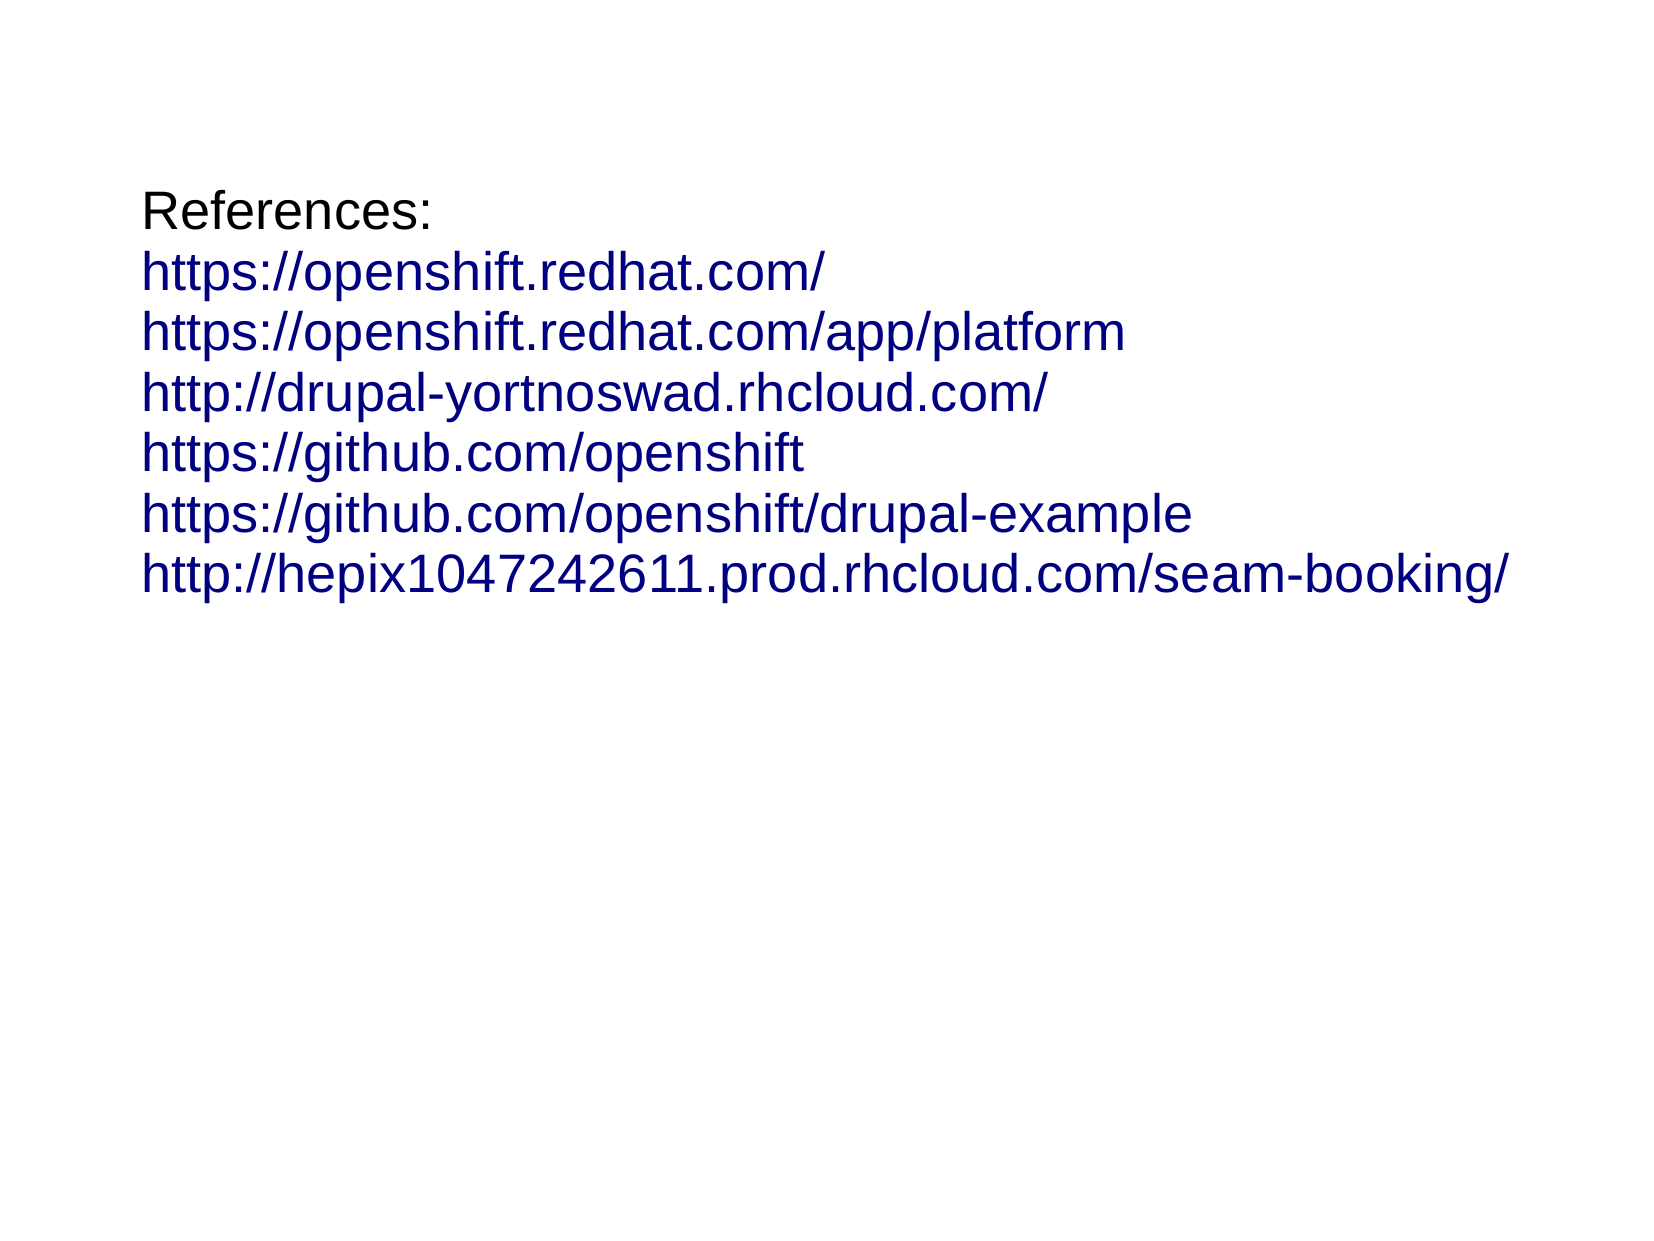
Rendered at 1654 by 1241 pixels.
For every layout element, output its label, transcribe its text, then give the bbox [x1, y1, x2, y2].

text_box References: https://openshift.redhat.com/ https://openshift.redhat.com/app/platform http://drupal-yortnoswad.rhcloud.com/ https://github.com/openshift https://github.com/openshift/drupal-example http://hepix1047242611.prod.rhcloud.com/seam-booking/ [126, 173, 1527, 906]
